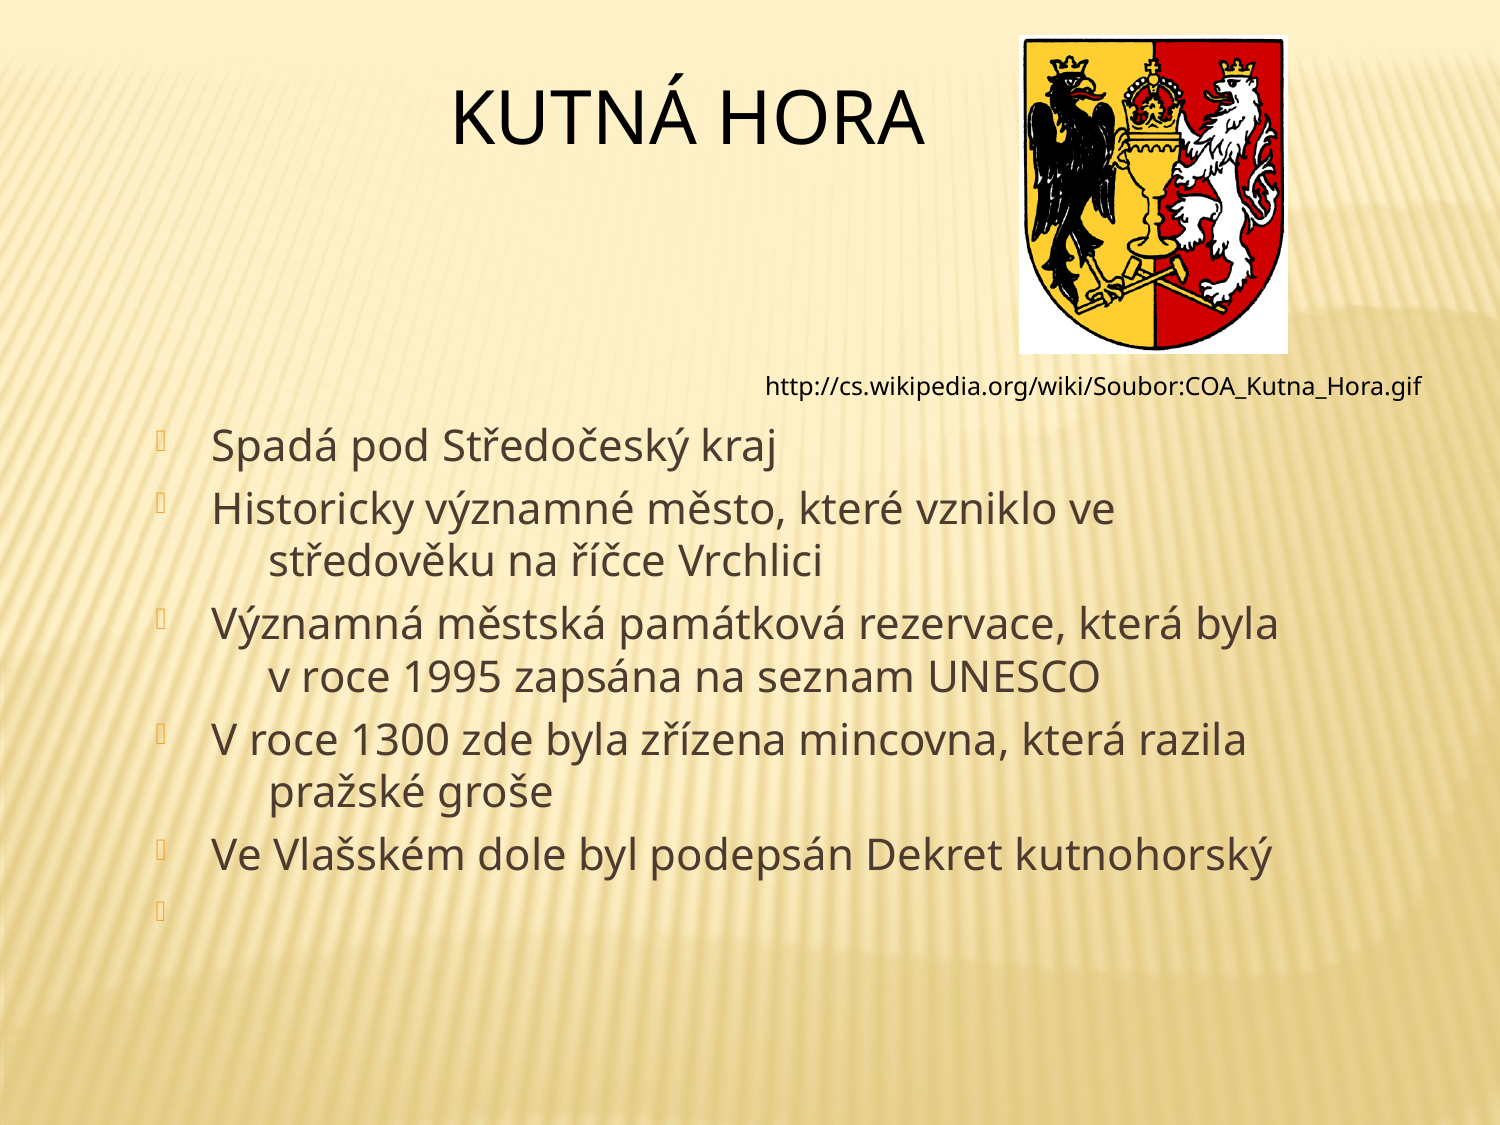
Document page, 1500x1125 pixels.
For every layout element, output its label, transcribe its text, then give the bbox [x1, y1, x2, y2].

title Kutná hora [93, 46, 1019, 182]
text_box http://cs.wikipedia.org/wiki/Soubor:COA_Kutna_Hora.gif [750, 363, 1500, 412]
picture [1019, 35, 1288, 354]
list Spadá pod Středočeský kraj Historicky významné město, které vzniklo ve středověku na říčce Vrchlici Významná městská památková rezervace, která byla v roce 1995 zapsána na seznam UNESCO V roce 1300 zde byla zřízena mincovna, která razila pražské groše Ve Vlašském dole byl podepsán Dekret kutnohorský [140, 410, 1329, 926]
